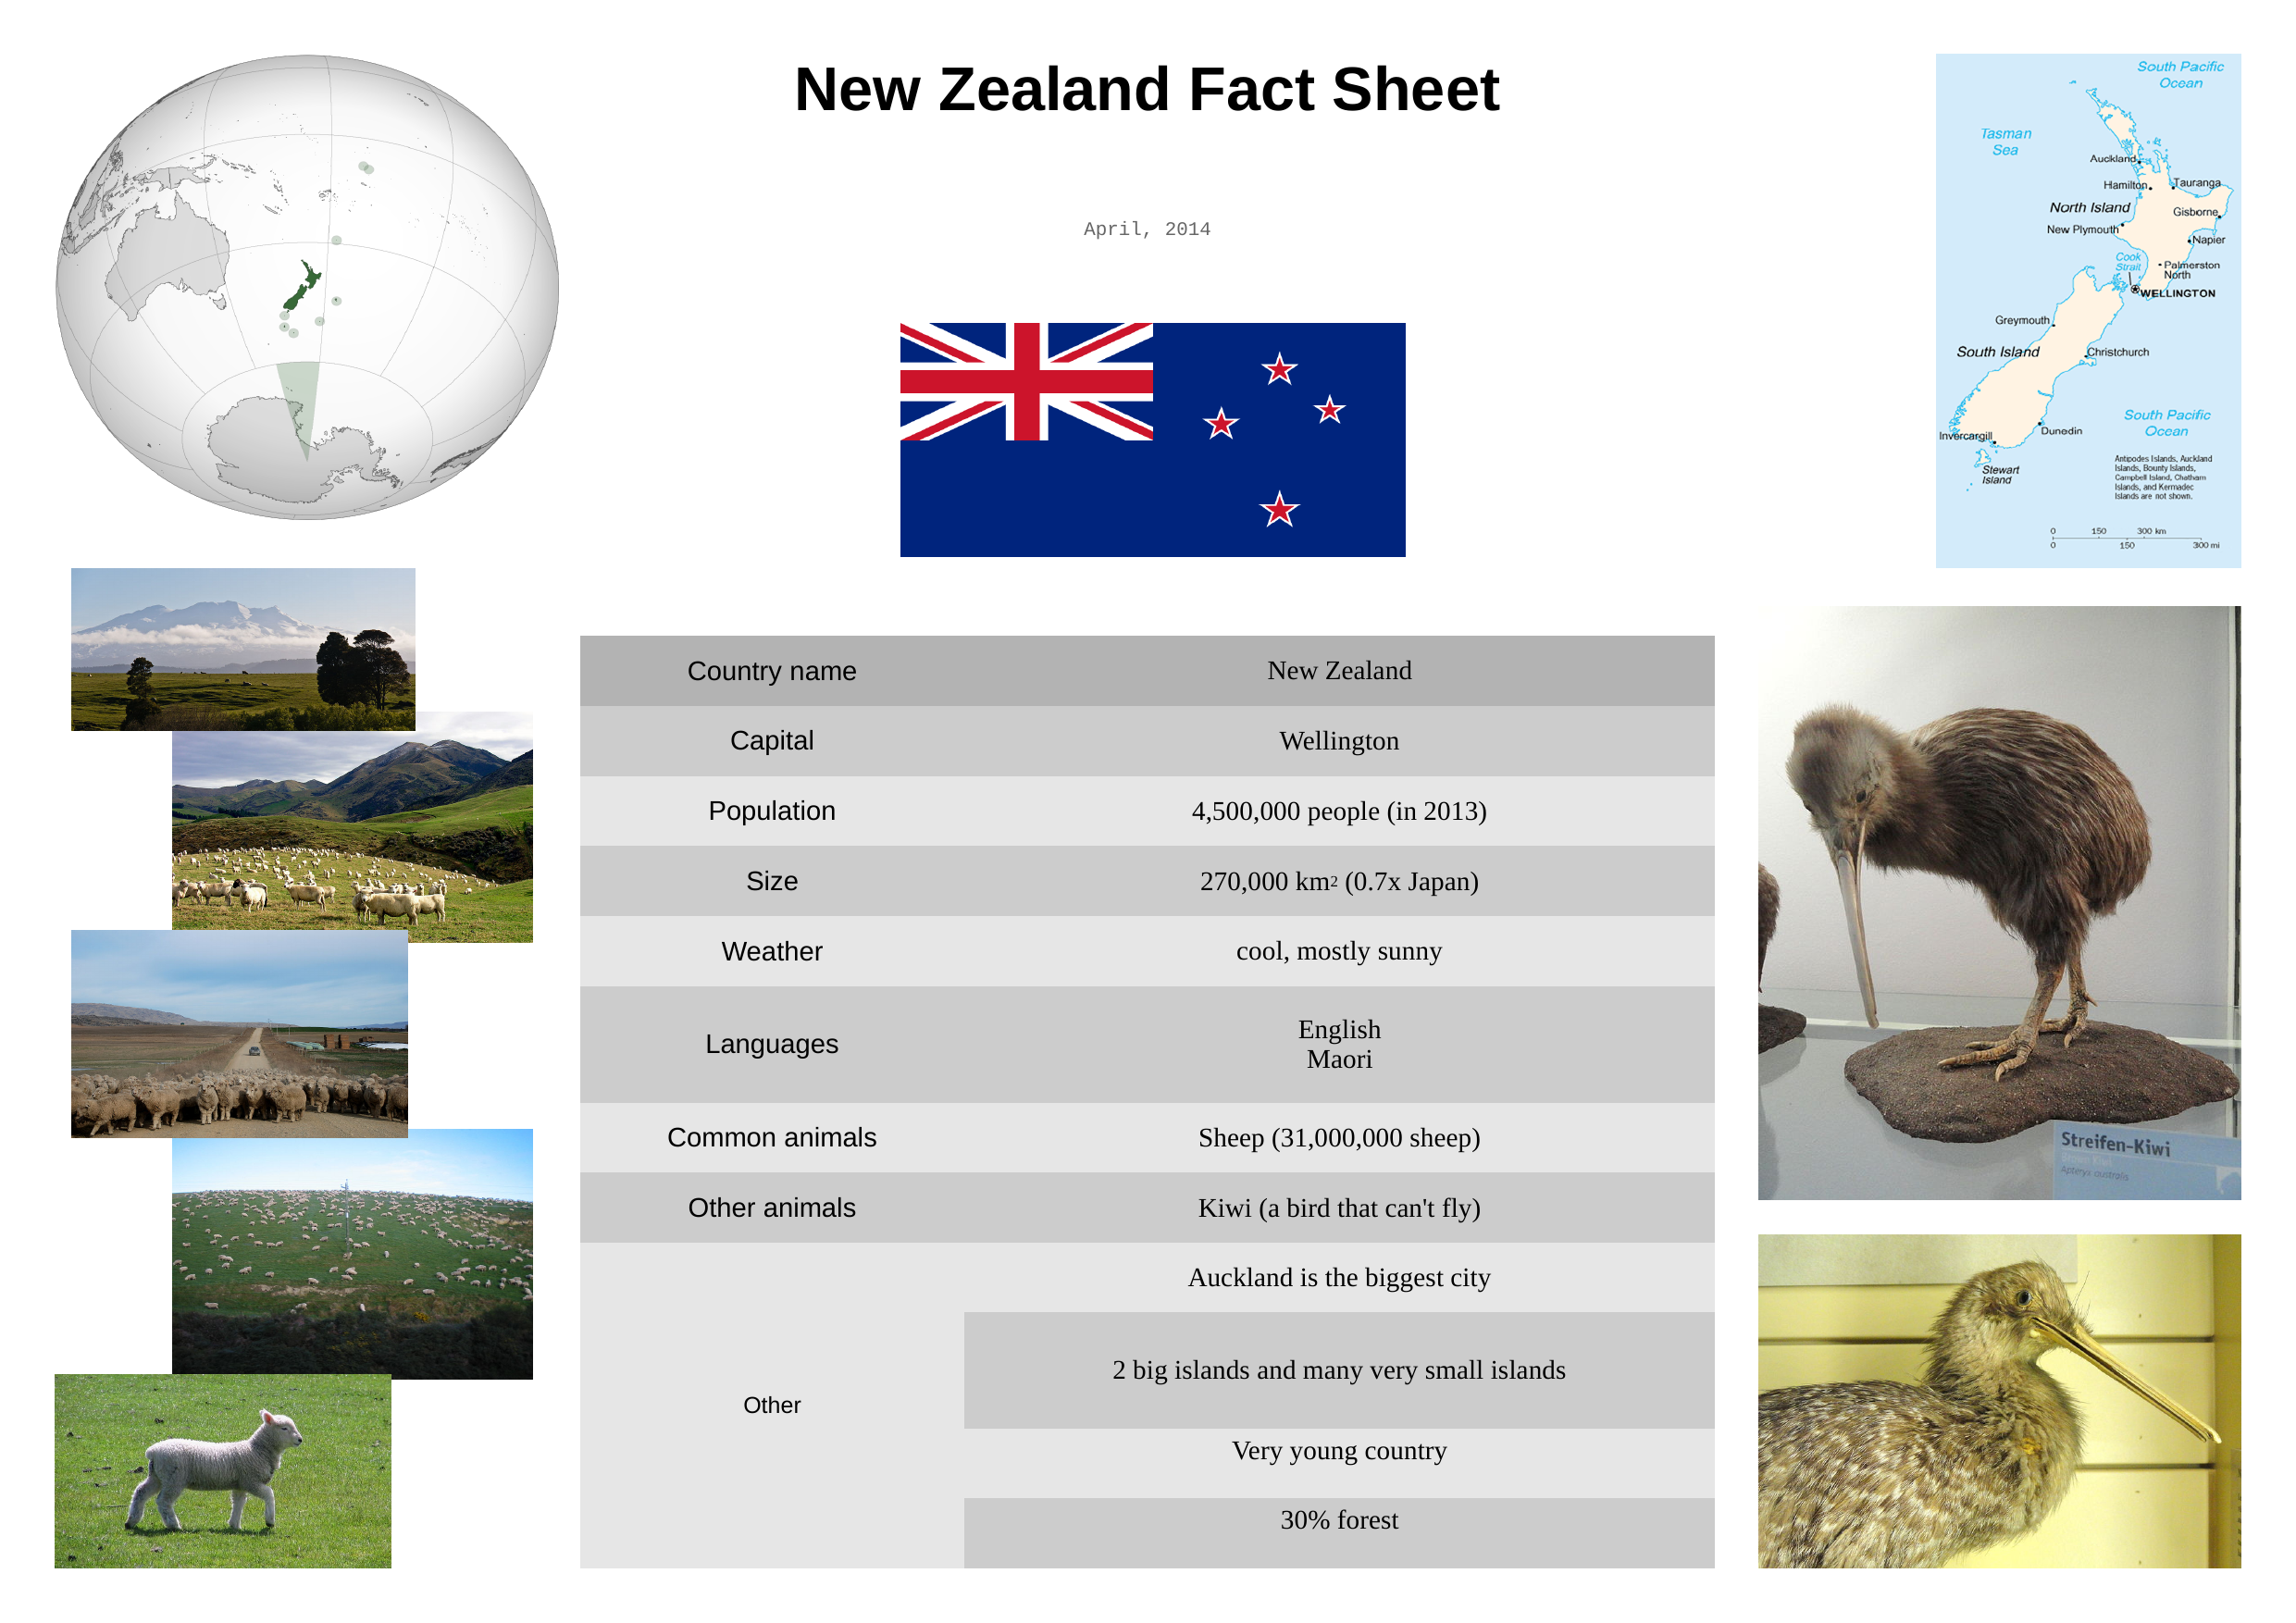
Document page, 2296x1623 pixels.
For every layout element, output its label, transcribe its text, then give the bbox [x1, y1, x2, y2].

table_cell Wellington [964, 706, 1715, 776]
table_header New Zealand [964, 636, 1715, 706]
table_cell Kiwi (a bird that can't fly) [964, 1172, 1715, 1243]
picture [1758, 606, 2241, 1200]
table_cell Weather [580, 916, 964, 986]
picture [900, 323, 1406, 557]
table_cell Auckland is the biggest city [964, 1243, 1715, 1312]
picture [55, 54, 560, 521]
table_cell 2 big islands and many very small islands [964, 1312, 1715, 1429]
table_cell English Maori [964, 986, 1715, 1103]
table_cell Other [580, 1243, 964, 1568]
text_box April, 2014 [1070, 202, 1225, 247]
table_cell Other animals [580, 1172, 964, 1243]
table_header Country name [580, 636, 964, 706]
table_cell 30% forest [964, 1498, 1715, 1568]
picture [1758, 1234, 2241, 1568]
table_cell cool, mostly sunny [964, 916, 1715, 986]
table_cell Capital [580, 706, 964, 776]
table_cell Very young country [964, 1429, 1715, 1498]
table_cell 4,500,000 people (in 2013) [964, 776, 1715, 846]
table_cell 270,000 km2 (0.7x Japan) [964, 846, 1715, 916]
picture [1936, 54, 2241, 568]
table_cell Sheep (31,000,000 sheep) [964, 1103, 1715, 1172]
table_cell Languages [580, 986, 964, 1103]
table_cell Size [580, 846, 964, 916]
title New Zealand Fact Sheet [793, 55, 1502, 124]
table_cell Population [580, 776, 964, 846]
table_cell Common animals [580, 1103, 964, 1172]
picture [55, 568, 533, 1568]
